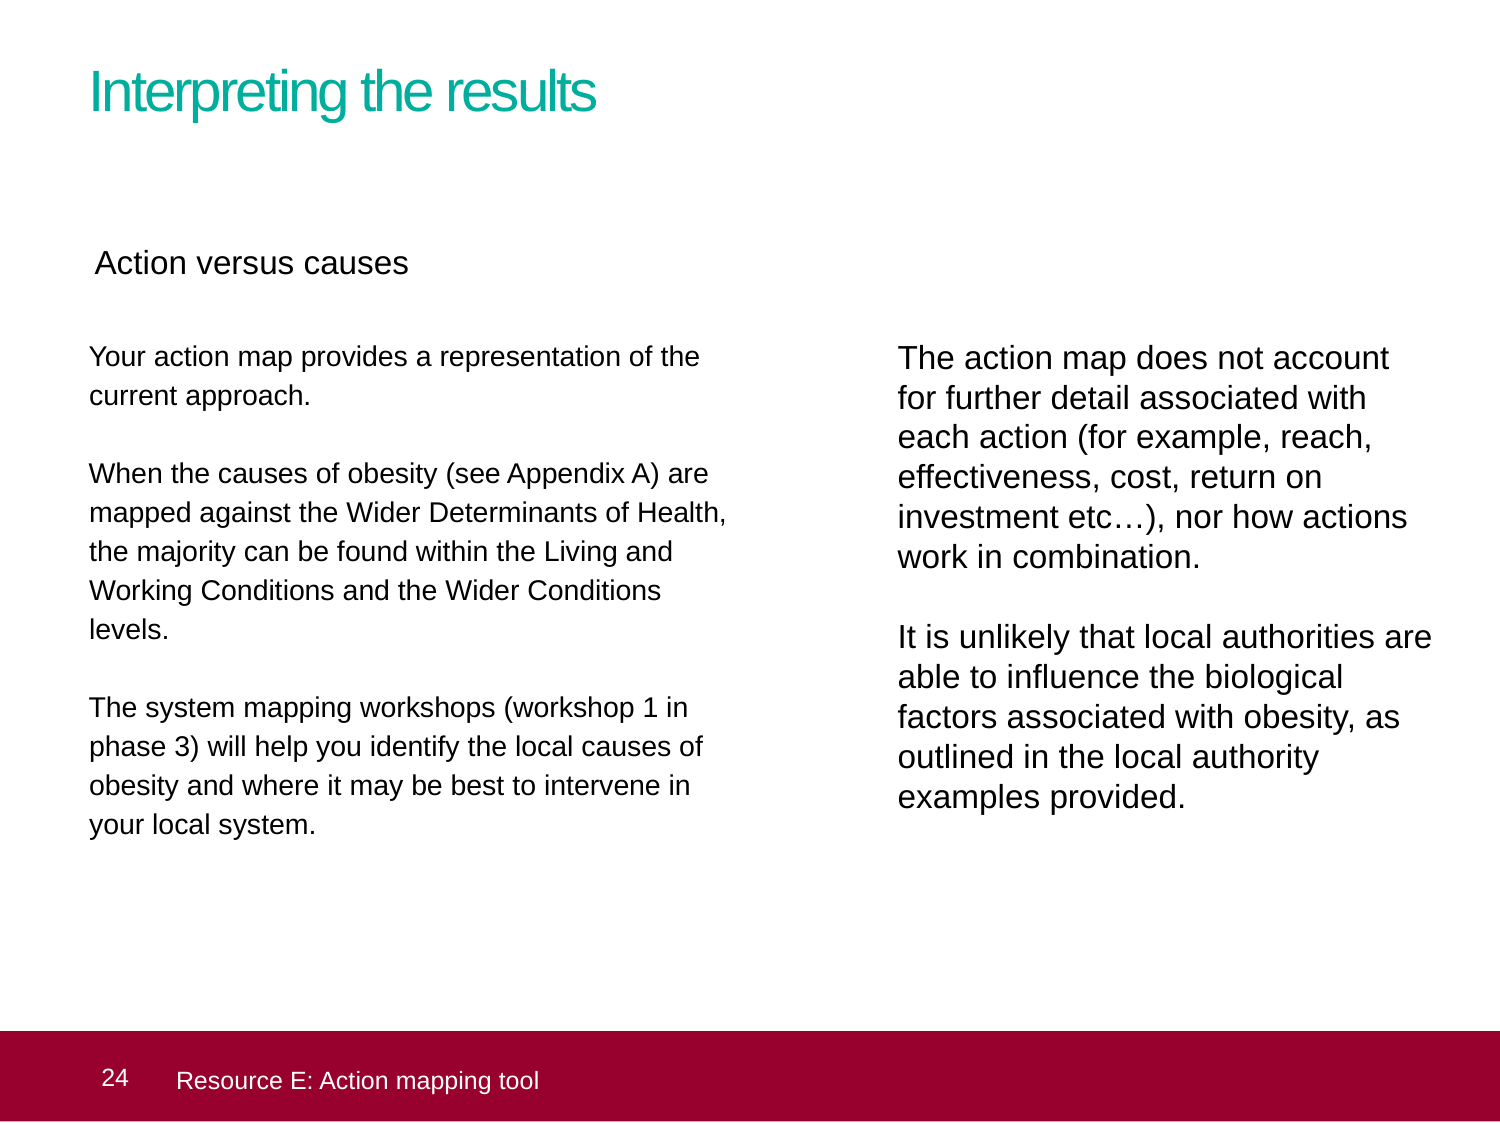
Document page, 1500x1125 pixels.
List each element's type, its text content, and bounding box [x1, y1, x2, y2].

text_box The action map does not account for further detail associated with each action (for example, reach, effectiveness, cost, return on investment etc…), nor how actions work in combination. It is unlikely that local authorities are able to influence the biological factors associated with obesity, as outlined in the local authority examples provided. [882, 328, 1450, 841]
text_box [0, 1031, 1500, 1122]
text_box Action versus causes [72, 193, 1167, 329]
list Your action map provides a representation of the current approach. When the causes of obesity (see Appendix A) are mapped against the Wider Determinants of Health, the majority can be found within the Living and Working Conditions and the Wider Conditions levels. The system mapping workshops (workshop 1 in phase 3) will help you identify the local causes of obesity and where it may be best to intervene in your local system. [88, 332, 751, 846]
title Interpreting the results [88, 48, 1368, 129]
text_box Resource E: Action mapping tool [147, 1034, 1471, 1125]
